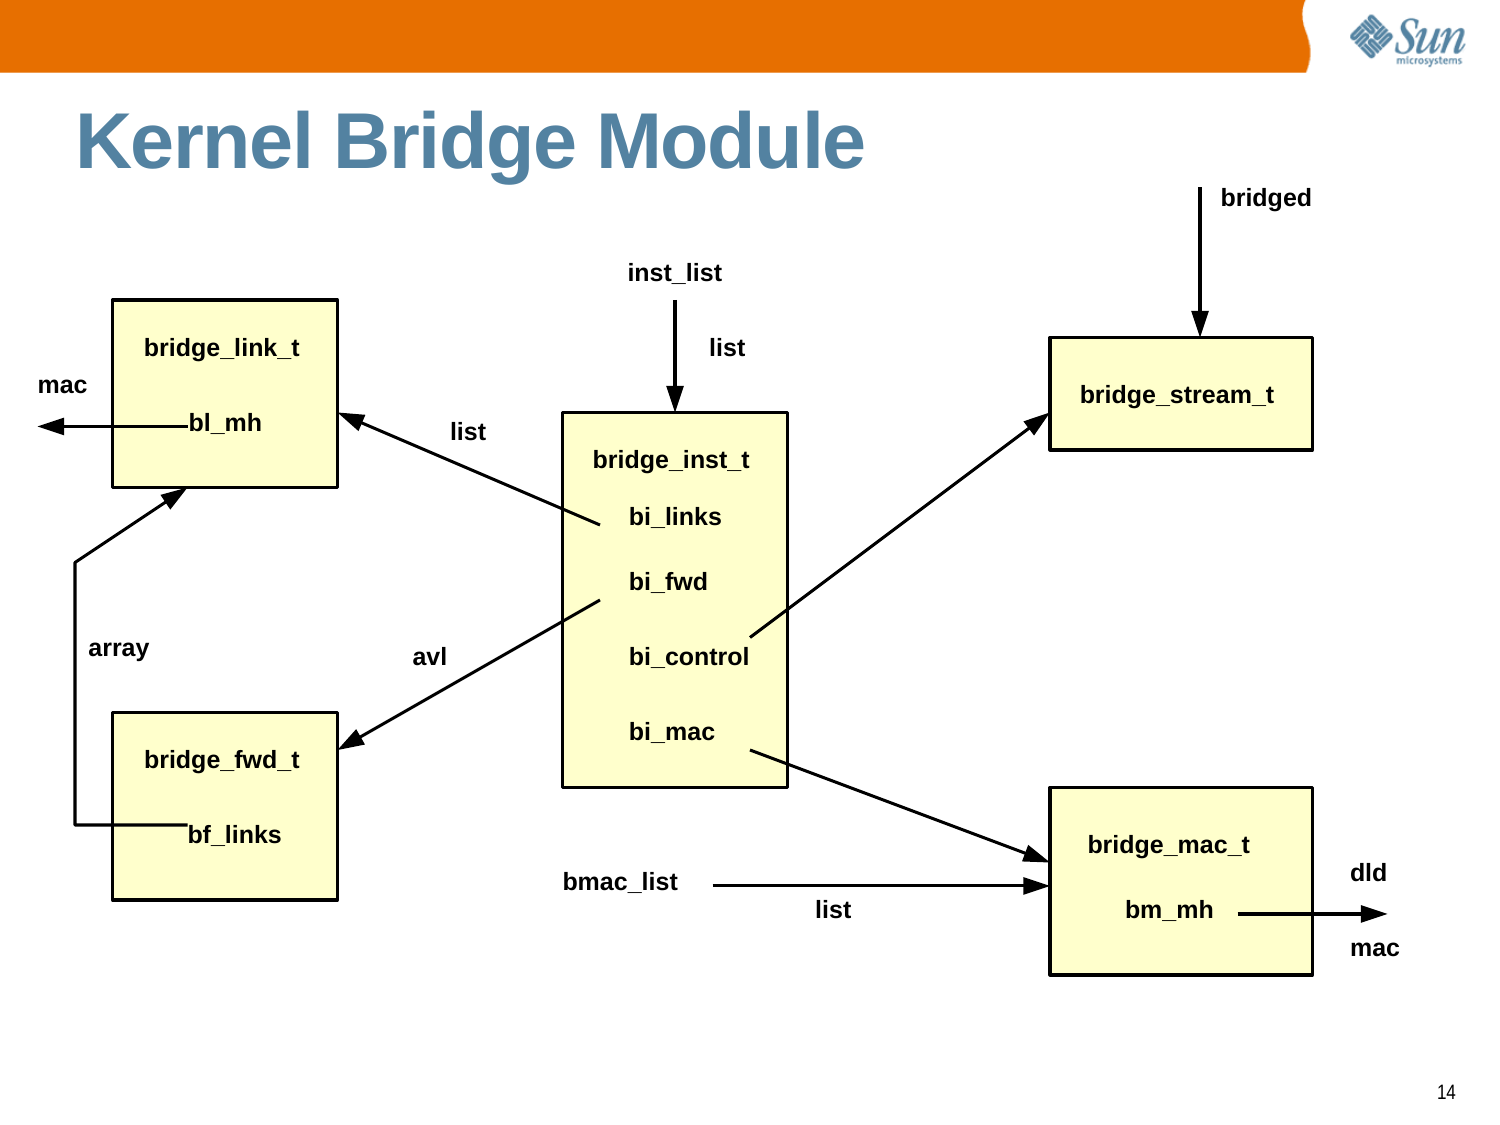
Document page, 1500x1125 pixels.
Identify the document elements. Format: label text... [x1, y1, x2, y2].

text_box [112, 299, 338, 488]
text_box array [88, 637, 151, 666]
text_box [562, 412, 788, 788]
text_box list [450, 421, 487, 451]
text_box bridge_link_t [143, 337, 301, 366]
text_box dld [1350, 862, 1388, 891]
text_box inst_list [627, 262, 723, 291]
text_box [112, 712, 338, 901]
text_box bi_mac [628, 721, 716, 751]
text_box bridge_stream_t [1079, 384, 1276, 413]
text_box mac [37, 375, 88, 404]
text_box [1050, 337, 1313, 451]
text_box list [709, 337, 746, 366]
text_box bi_fwd [628, 571, 709, 601]
text_box [1050, 787, 1313, 976]
text_box bl_mh [188, 412, 263, 441]
text_box bridge_inst_t [592, 450, 751, 479]
text_box bridge_mac_t [1087, 834, 1251, 863]
text_box bridged [1220, 187, 1313, 216]
text_box bmac_list [562, 871, 679, 901]
text_box list [815, 900, 852, 929]
text_box bm_mh [1125, 900, 1215, 929]
text_box bi_links [628, 506, 723, 535]
picture [0, 0, 1500, 75]
text_box mac [1350, 937, 1401, 966]
text_box bf_links [187, 825, 283, 854]
text_box bridge_fwd_t [144, 750, 301, 779]
text_box avl [412, 646, 448, 676]
text_box bi_control [628, 646, 751, 676]
title Kernel Bridge Module [75, 105, 1438, 210]
